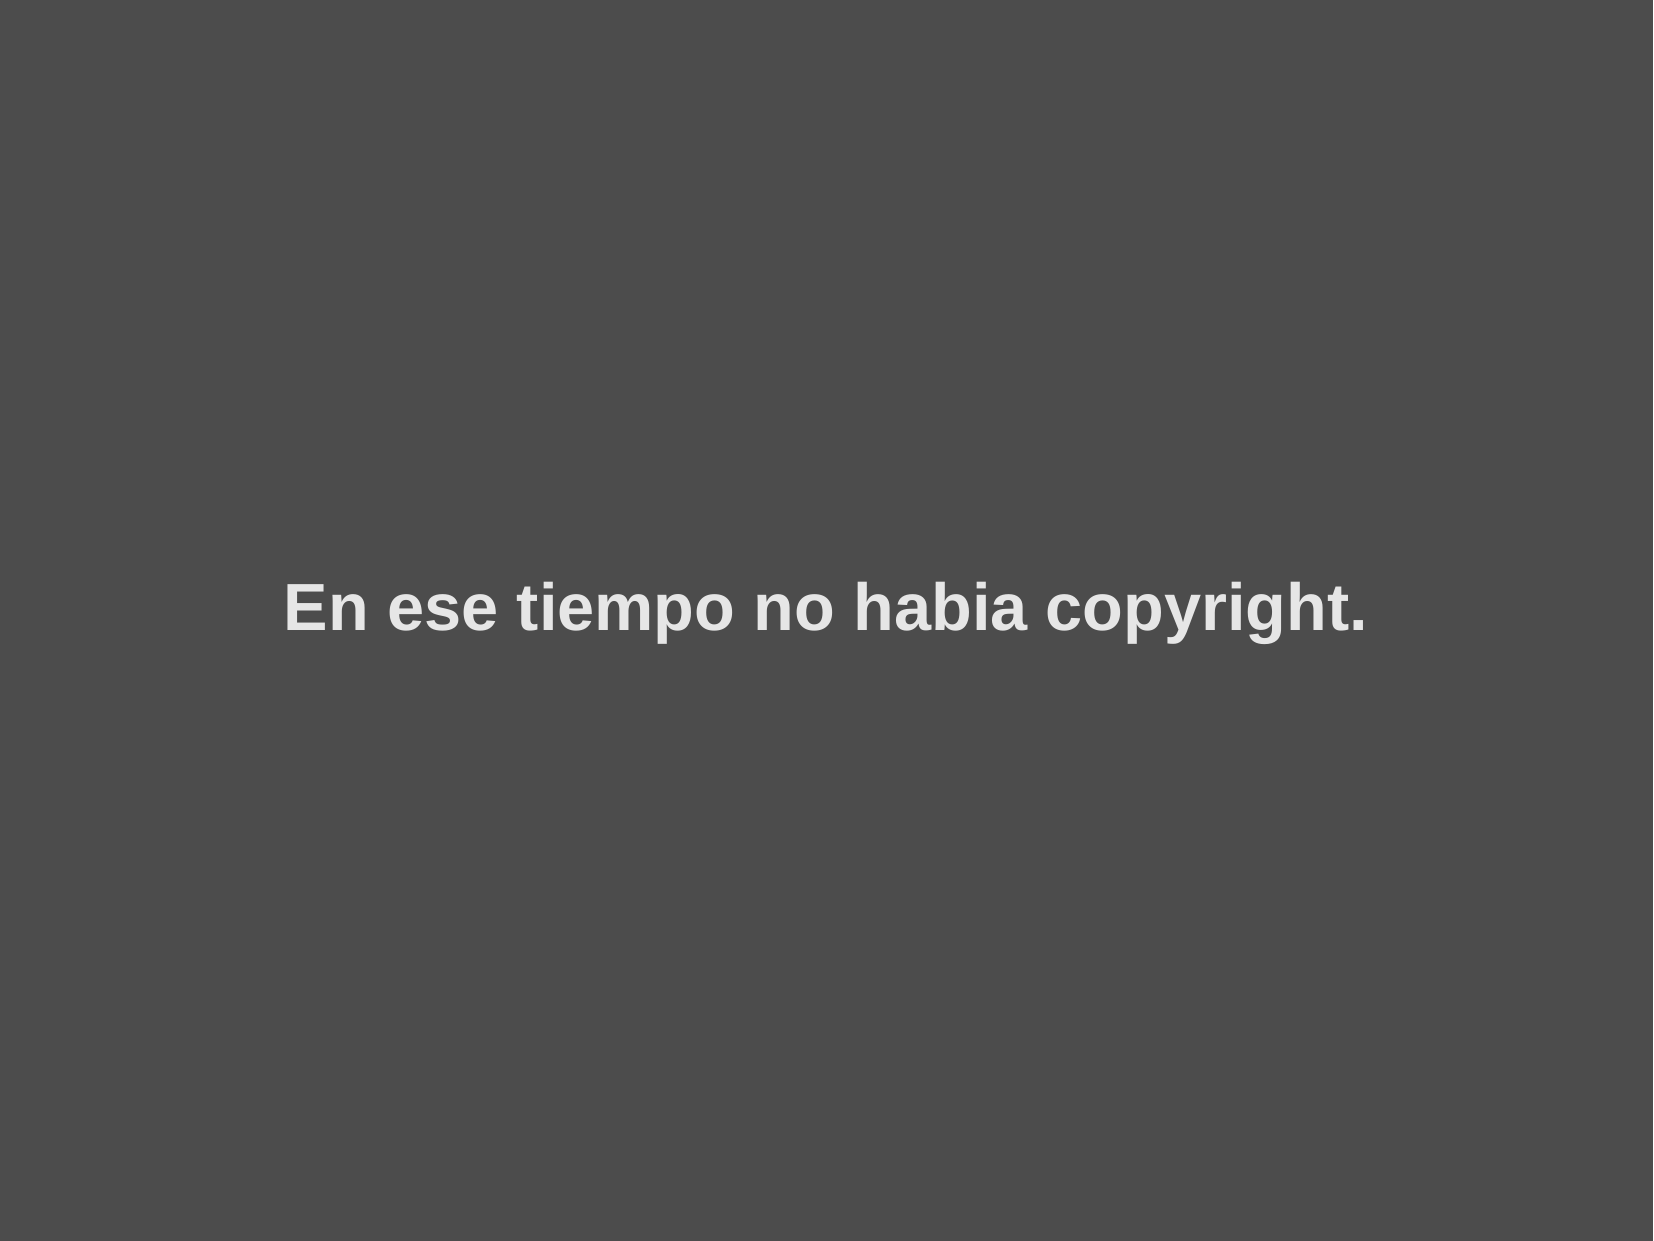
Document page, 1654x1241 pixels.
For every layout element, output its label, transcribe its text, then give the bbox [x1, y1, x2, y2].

subtitle En ese tiempo no habia copyright. [82, 112, 1571, 1102]
